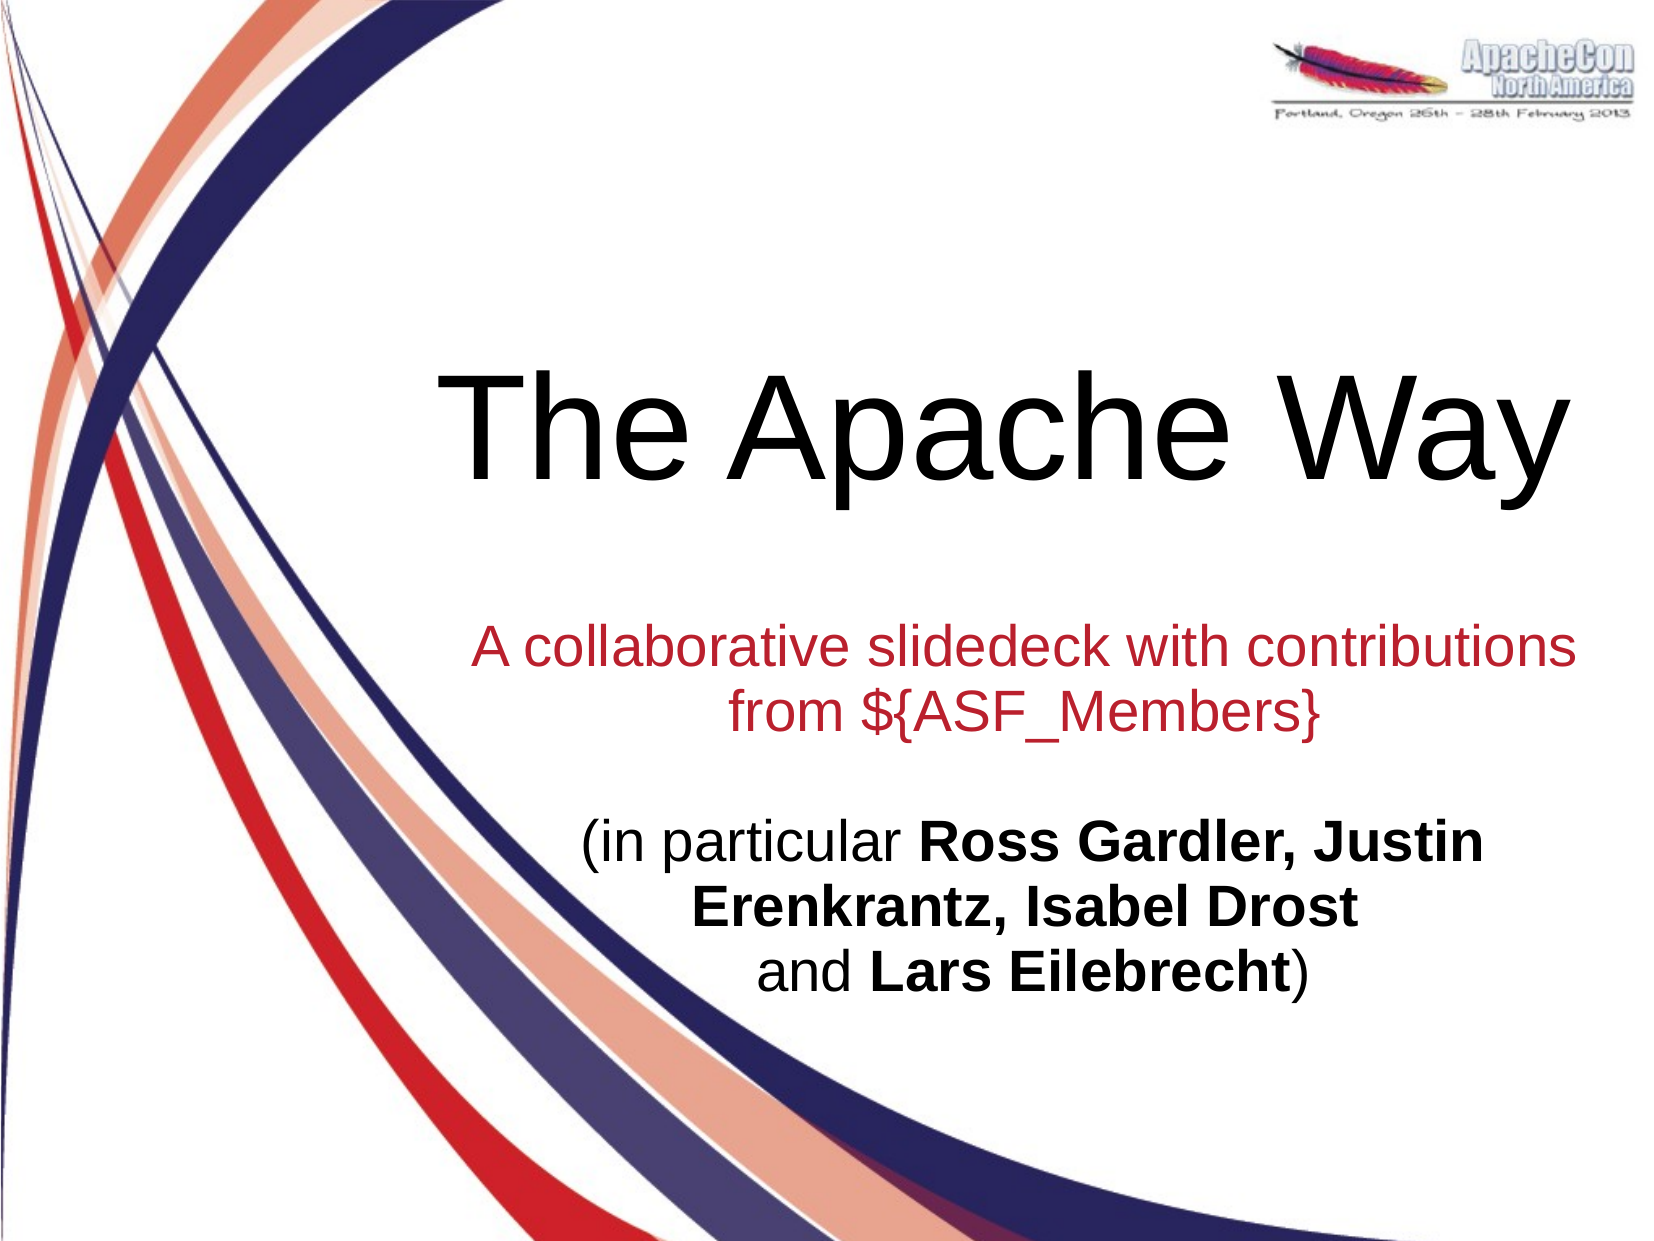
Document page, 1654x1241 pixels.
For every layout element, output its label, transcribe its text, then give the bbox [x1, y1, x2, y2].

title The Apache Way [383, 295, 1625, 561]
subtitle A collaborative slidedeck with contributions from ${ASF_Members} (in particular Ross Gardler, Justin Erenkrantz, Isabel Drost and Lars Eilebrecht) [442, 613, 1625, 1004]
picture [0, 0, 1654, 1241]
